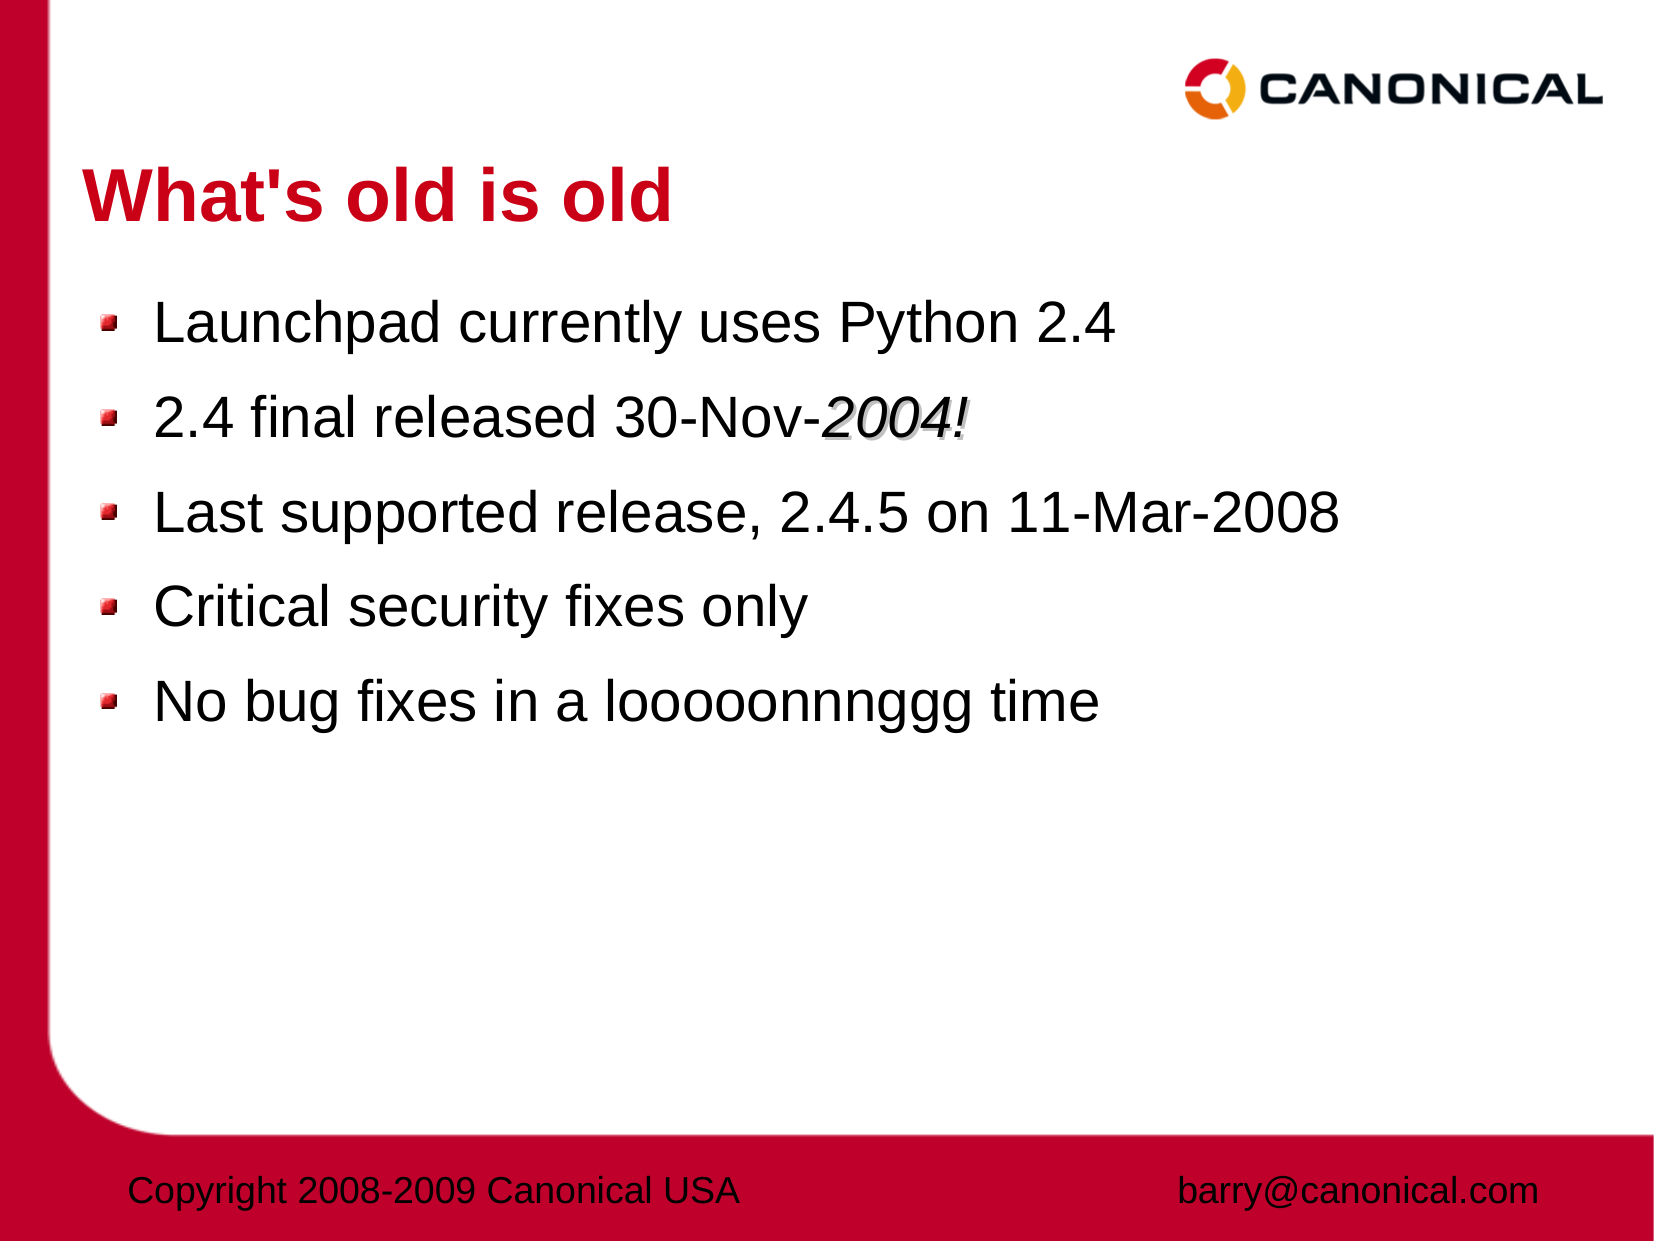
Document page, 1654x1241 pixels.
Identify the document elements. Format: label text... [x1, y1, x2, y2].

picture [0, 0, 1654, 1241]
list Launchpad currently uses Python 2.4 2.4 final released 30-Nov-2004! Last supported release, 2.4.5 on 11-Mar-2008 Critical security fixes only No bug fixes in a looooonnnggg time [82, 290, 1571, 1109]
title What's old is old [82, 104, 1571, 287]
